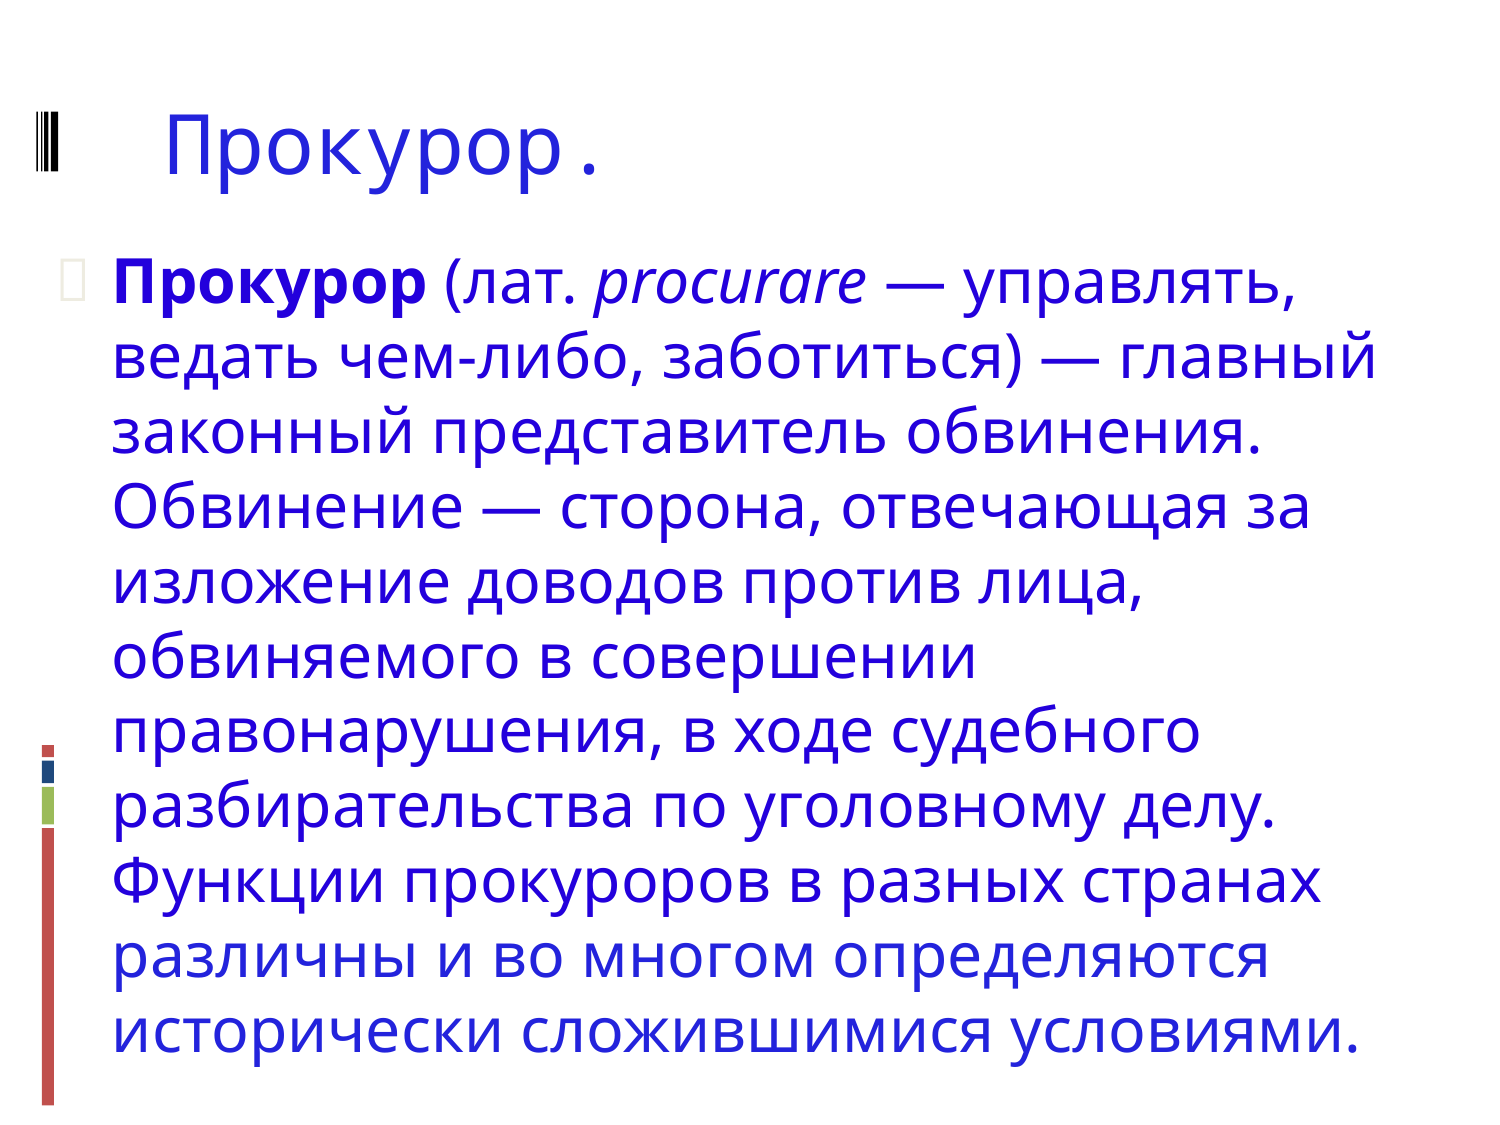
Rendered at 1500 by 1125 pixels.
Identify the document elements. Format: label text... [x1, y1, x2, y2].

list Прокурор (лат. procurare — управлять, ведать чем-либо, заботиться) — главный законный представитель обвинения. Обвинение — сторона, отвечающая за изложение доводов против лица, обвиняемого в совершении правонарушения, в ходе судебного разбирательства по уголовному делу. Функции прокуроров в разных странах различны и во многом определяются исторически сложившимися условиями. [29, 233, 1500, 1063]
title Прокурор. [150, 83, 1425, 233]
